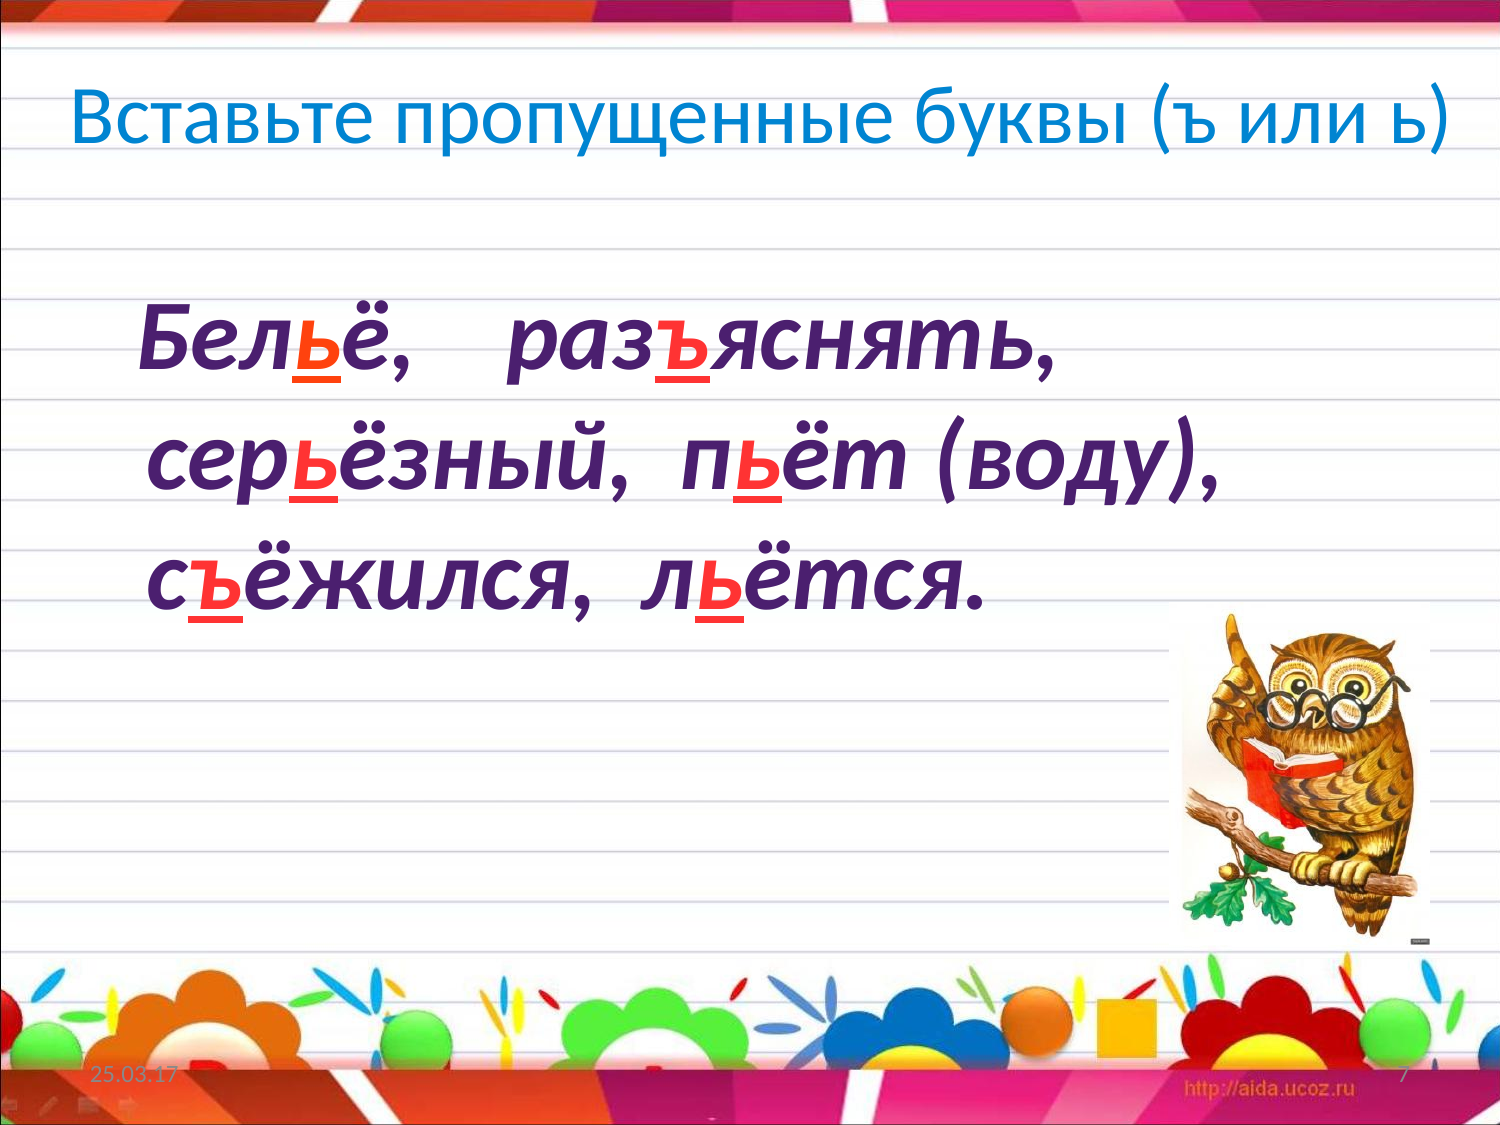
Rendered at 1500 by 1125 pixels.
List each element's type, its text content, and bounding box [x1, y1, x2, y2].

picture [0, 0, 1500, 1125]
text_box <номер> [1074, 1042, 1426, 1103]
text_box Бельё, разъяснять, серьёзный, пьёт (воду), съёжился, льётся. [75, 262, 1426, 1005]
text_box Вставьте пропущенные буквы (ъ или ь) [47, 45, 1477, 176]
text_box 25.03.17 [74, 1042, 426, 1103]
